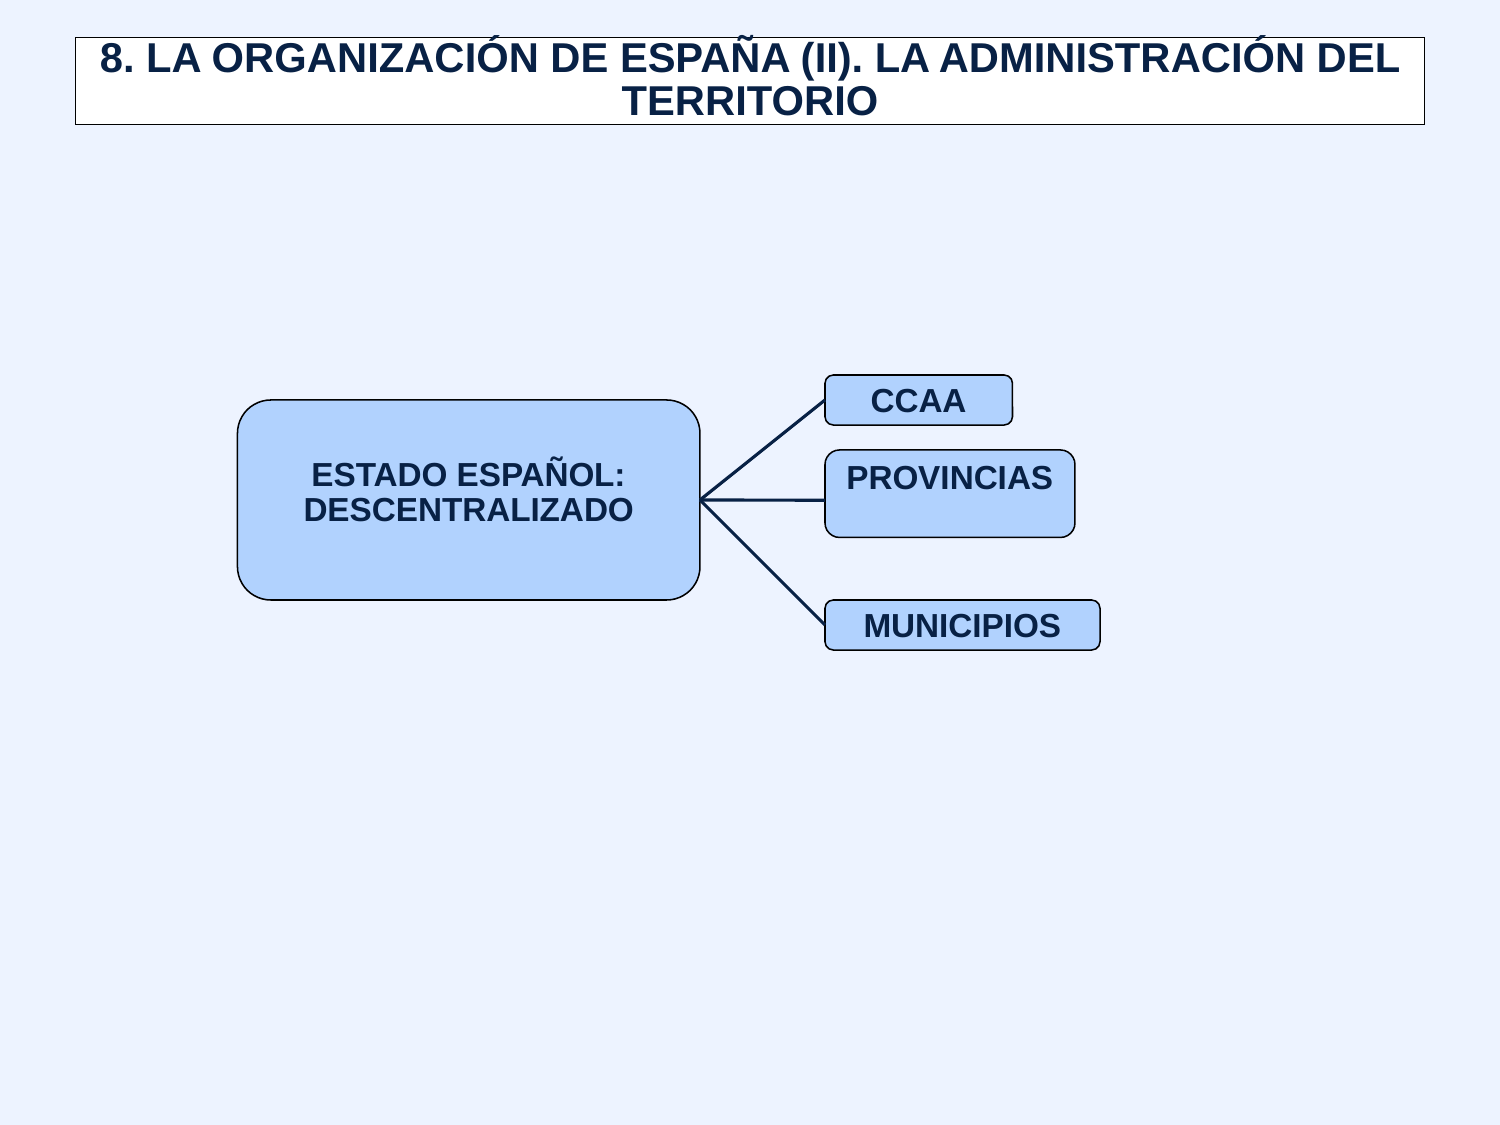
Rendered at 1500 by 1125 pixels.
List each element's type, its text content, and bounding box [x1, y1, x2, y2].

text_box MUNICIPIOS [825, 600, 1101, 651]
text_box PROVINCIAS [825, 449, 1075, 538]
text_box CCAA [825, 375, 1013, 426]
text_box ESTADO ESPAÑOL: DESCENTRALIZADO [237, 399, 700, 601]
title 8. LA ORGANIZACIÓN DE ESPAÑA (II). LA ADMINISTRACIÓN DEL TERRITORIO [75, 37, 1425, 125]
